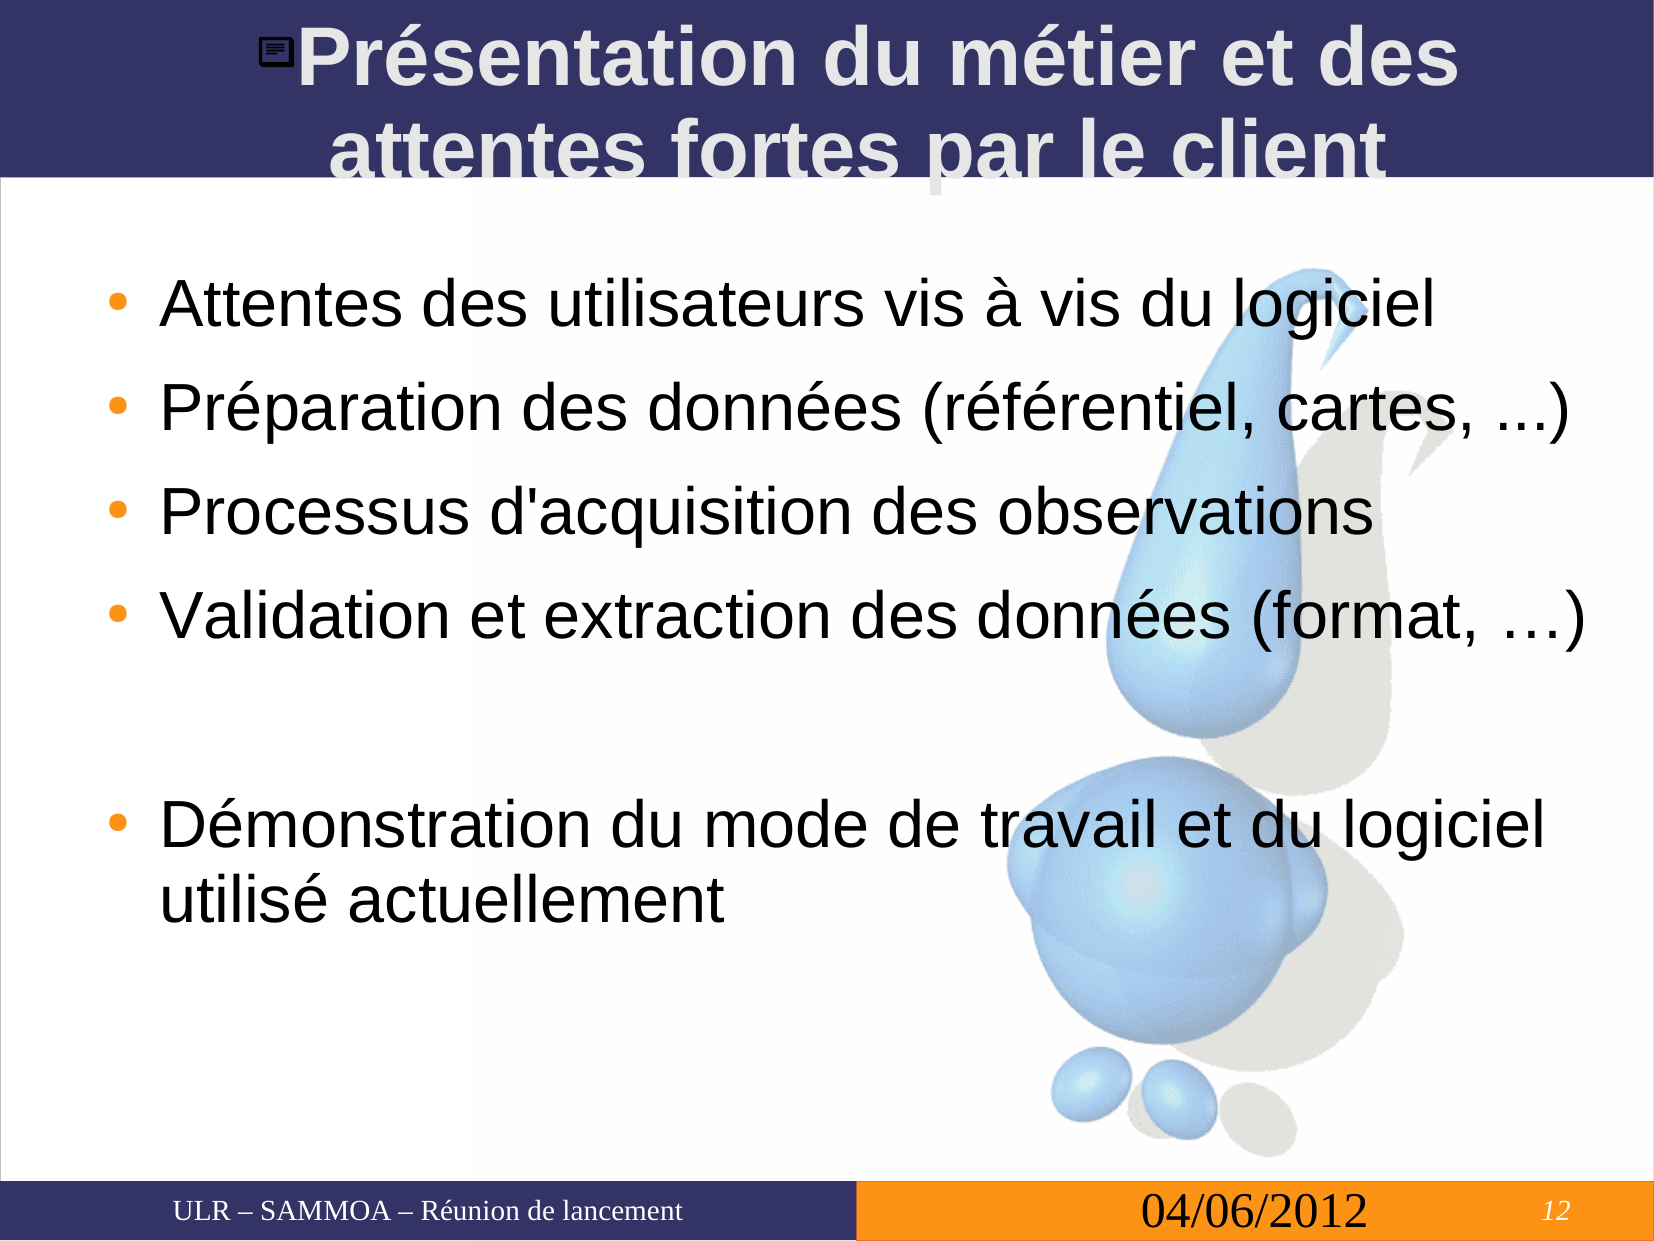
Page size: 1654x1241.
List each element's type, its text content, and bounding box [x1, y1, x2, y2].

picture [472, 178, 1654, 1181]
title Présentation du métier et des attentes fortes par le client [123, 0, 1536, 208]
list Attentes des utilisateurs vis à vis du logiciel Préparation des données (référentiel, cartes, ...) Processus d'acquisition des observations Validation et extraction des données (format, …) Démonstration du mode de travail et du logiciel utilisé actuellement [88, 265, 1595, 1152]
